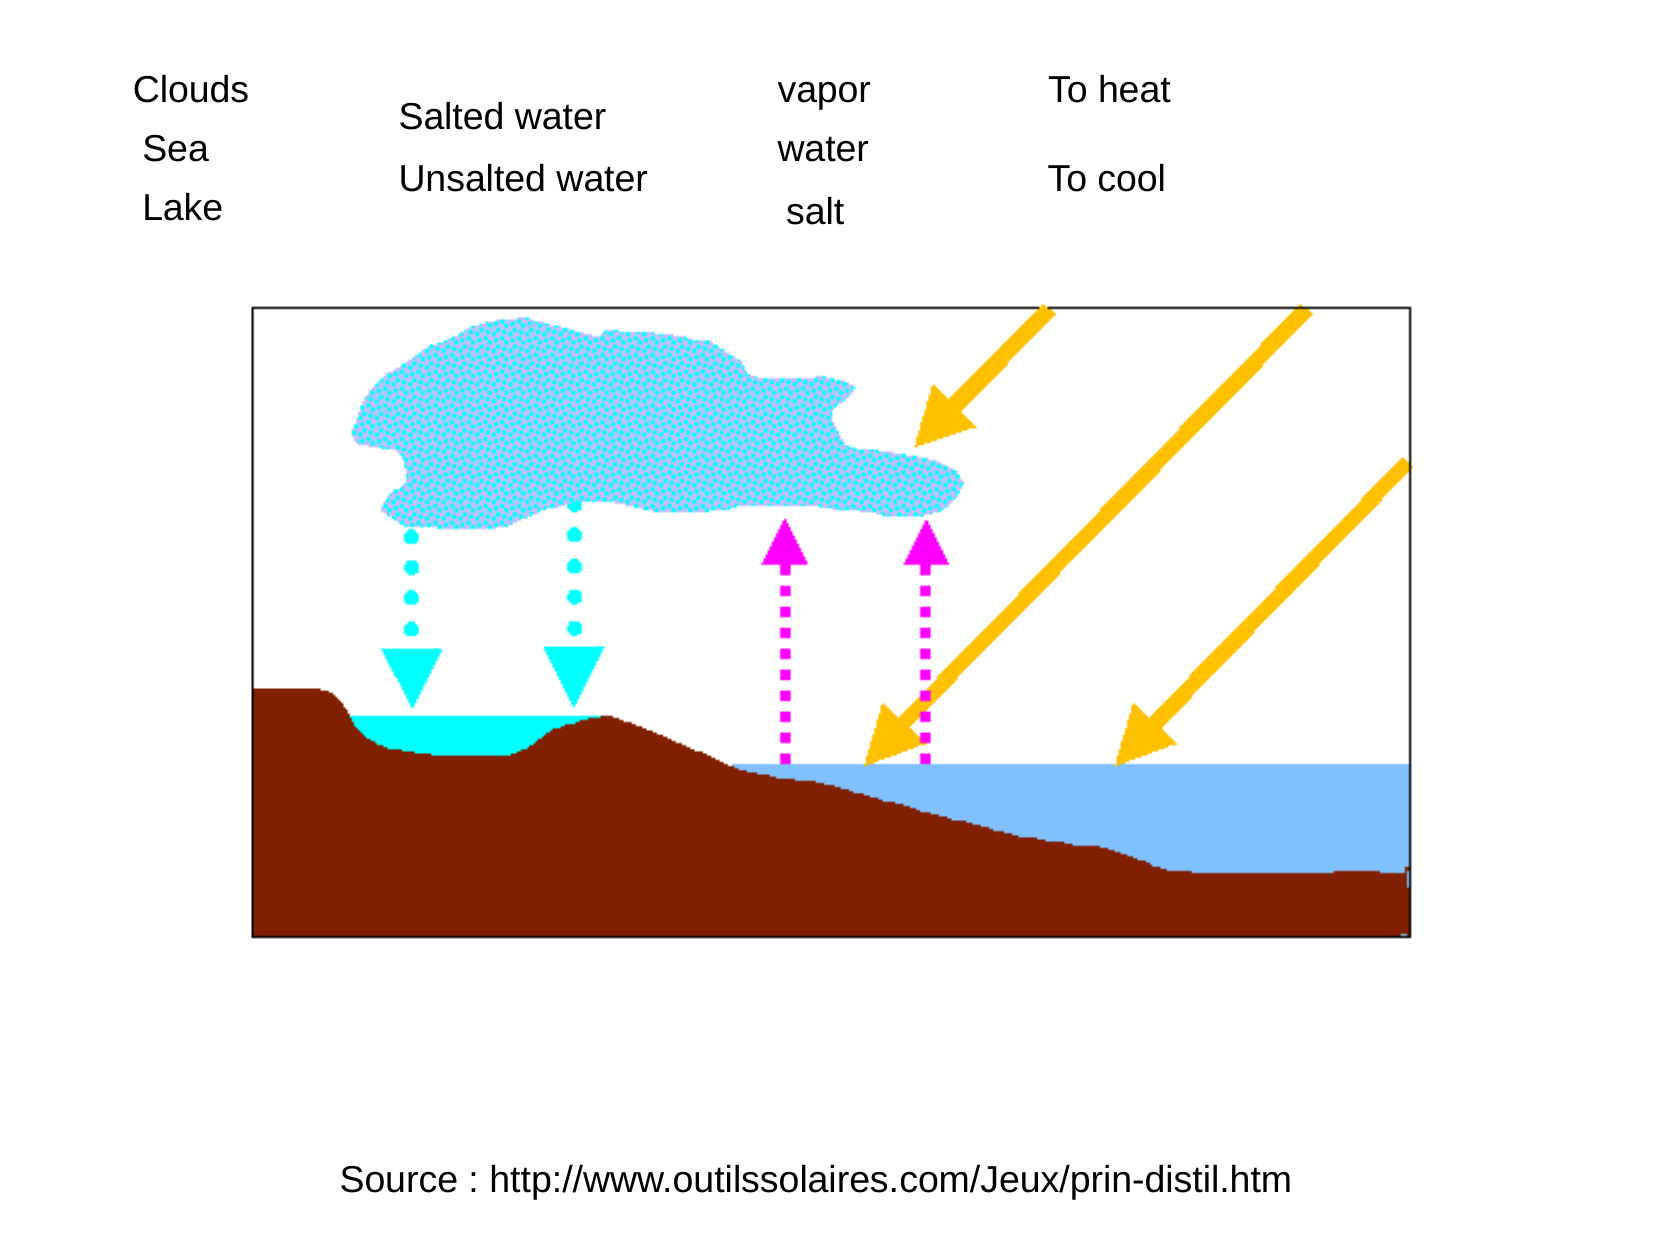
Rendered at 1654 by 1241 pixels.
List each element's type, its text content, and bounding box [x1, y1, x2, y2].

text_box Sea [127, 120, 224, 178]
text_box Unsalted water [383, 149, 663, 207]
text_box Clouds [118, 61, 265, 119]
text_box To heat [1033, 61, 1187, 119]
picture [250, 299, 1418, 947]
text_box To cool [1032, 149, 1182, 207]
text_box vapor [762, 61, 886, 119]
text_box Salted water [383, 88, 621, 146]
text_box salt [771, 183, 860, 240]
text_box Source : http://www.outilssolaires.com/Jeux/prin-distil.htm [324, 1151, 1536, 1209]
text_box Lake [127, 179, 239, 237]
text_box water [762, 120, 884, 178]
